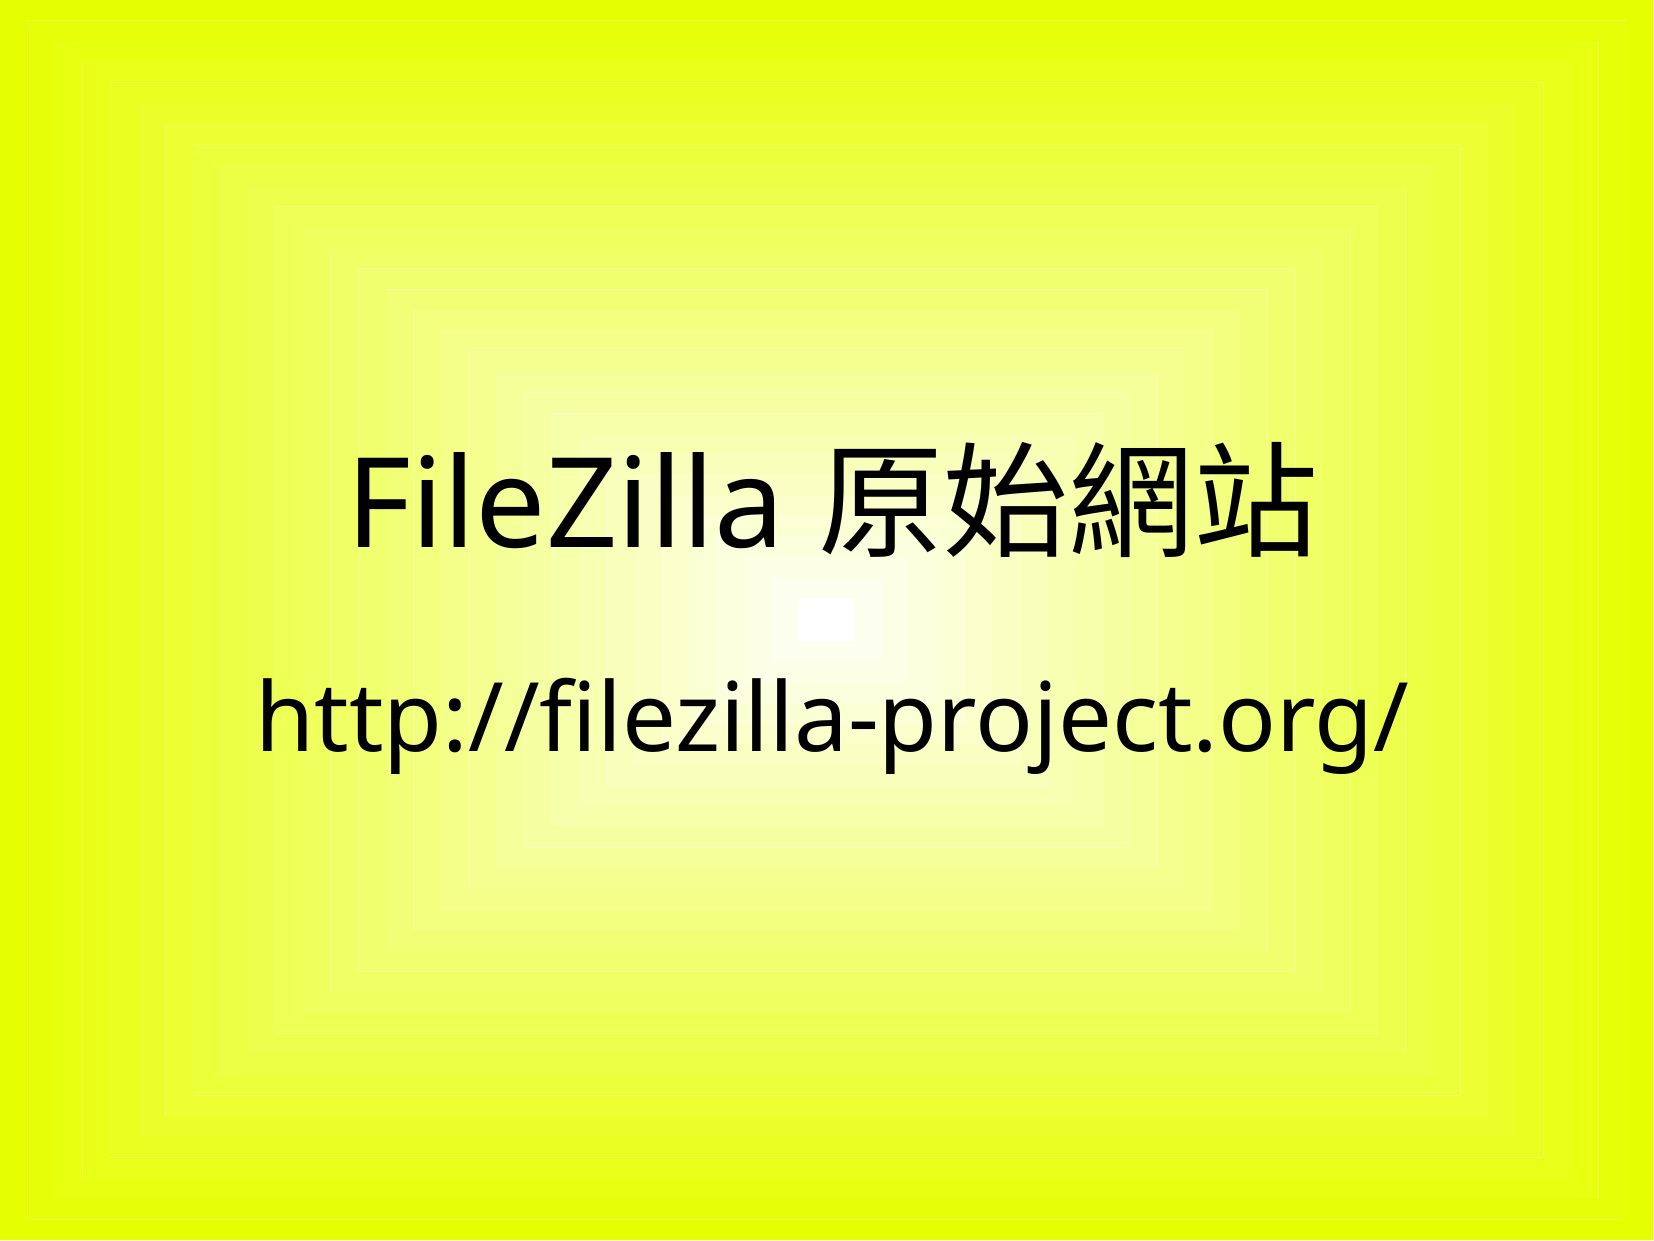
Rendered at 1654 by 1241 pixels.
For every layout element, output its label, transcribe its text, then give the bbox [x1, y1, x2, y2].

title FileZilla原始網站 http://filezilla-project.org/ [88, 411, 1577, 680]
